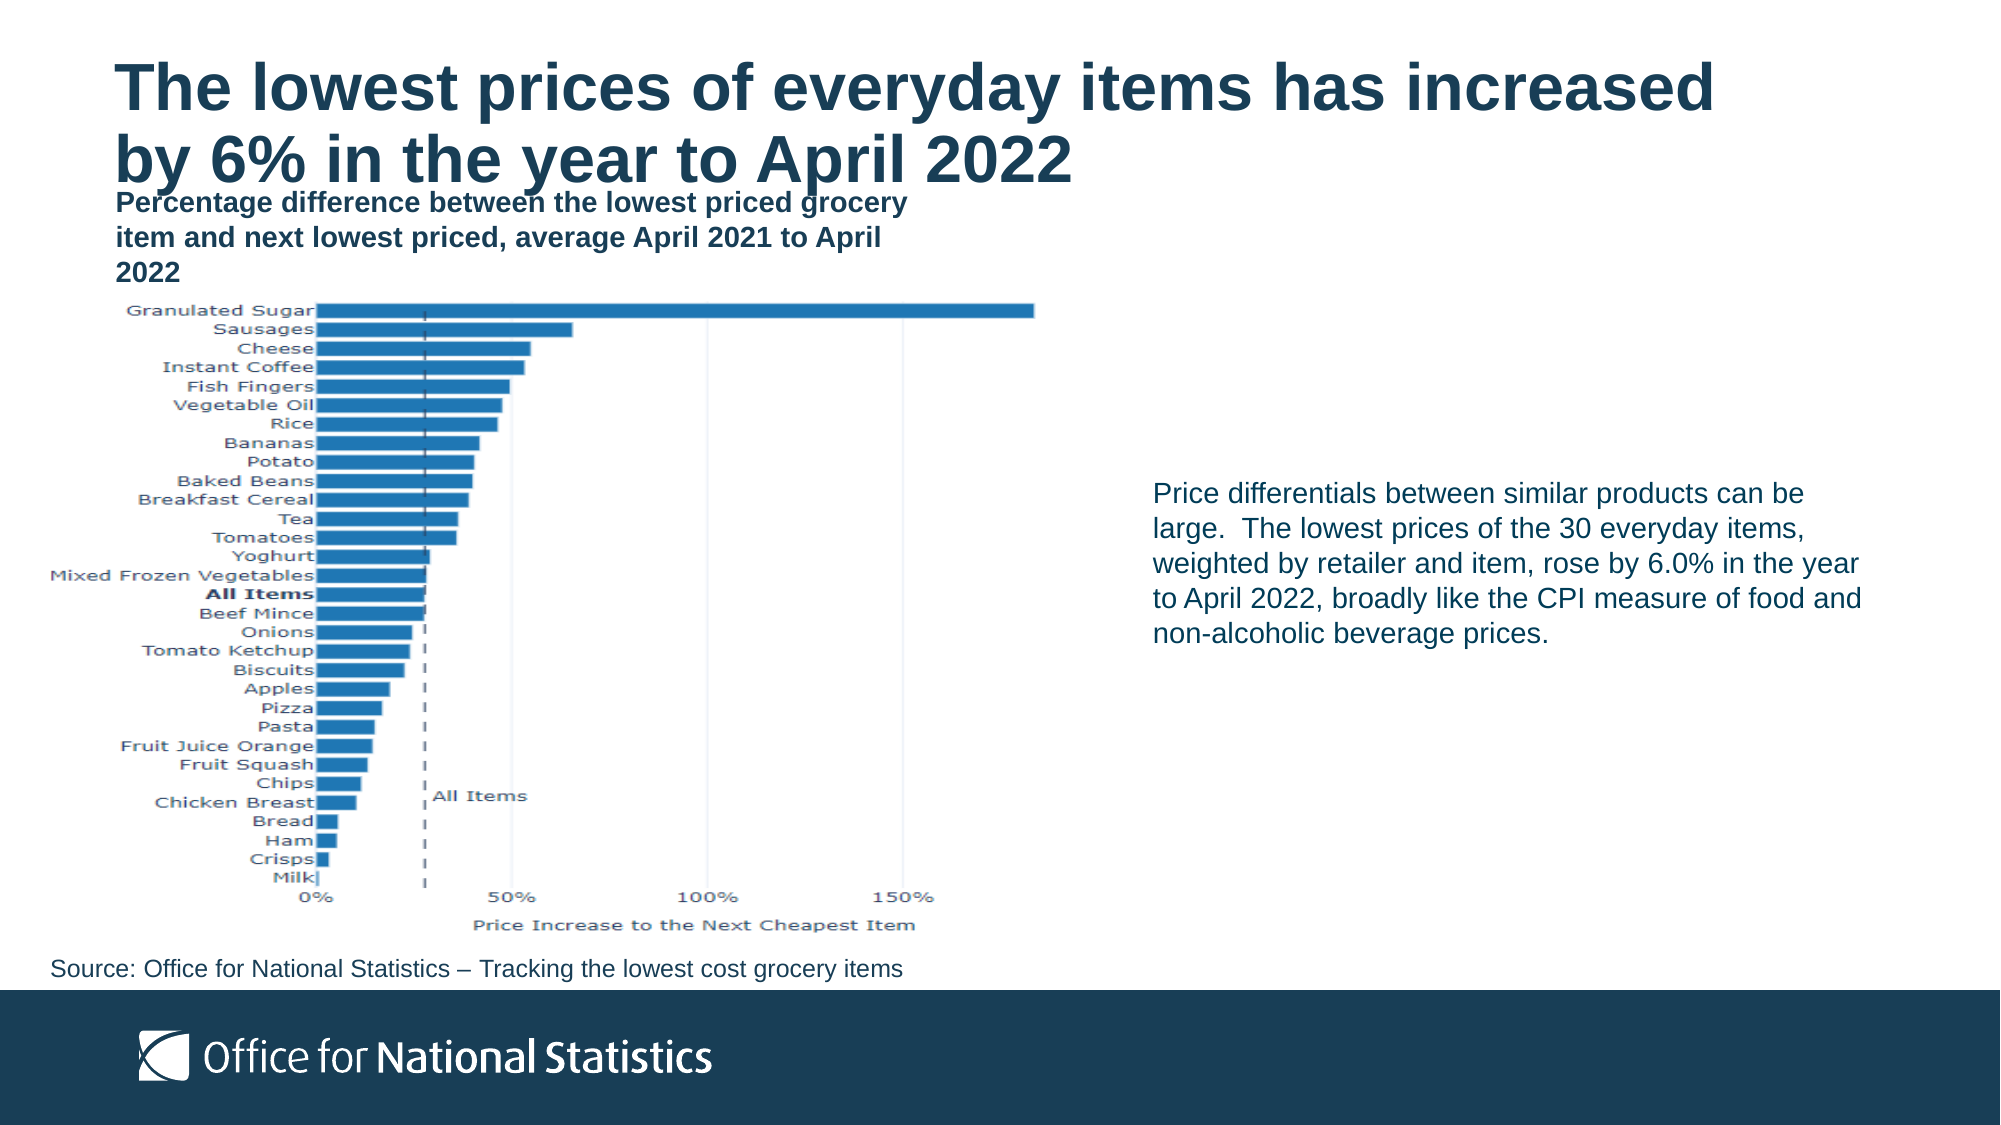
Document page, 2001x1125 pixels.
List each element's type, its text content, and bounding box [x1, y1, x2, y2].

picture [50, 296, 1057, 938]
title The lowest prices of everyday items has increased by 6% in the year to April 2022 [99, 44, 1808, 206]
text_box Source: Office for National Statistics – Tracking the lowest cost grocery items [50, 944, 953, 990]
text_box Price differentials between similar products can be large. The lowest prices of the 30 everyday items, weighted by retailer and item, rose by 6.0% in the year to April 2022, broadly like the CPI measure of food and non-alcoholic beverage prices. [1137, 466, 1897, 659]
text_box Percentage difference between the lowest priced grocery item and next lowest priced, average April 2021 to April 2022 [115, 209, 967, 295]
